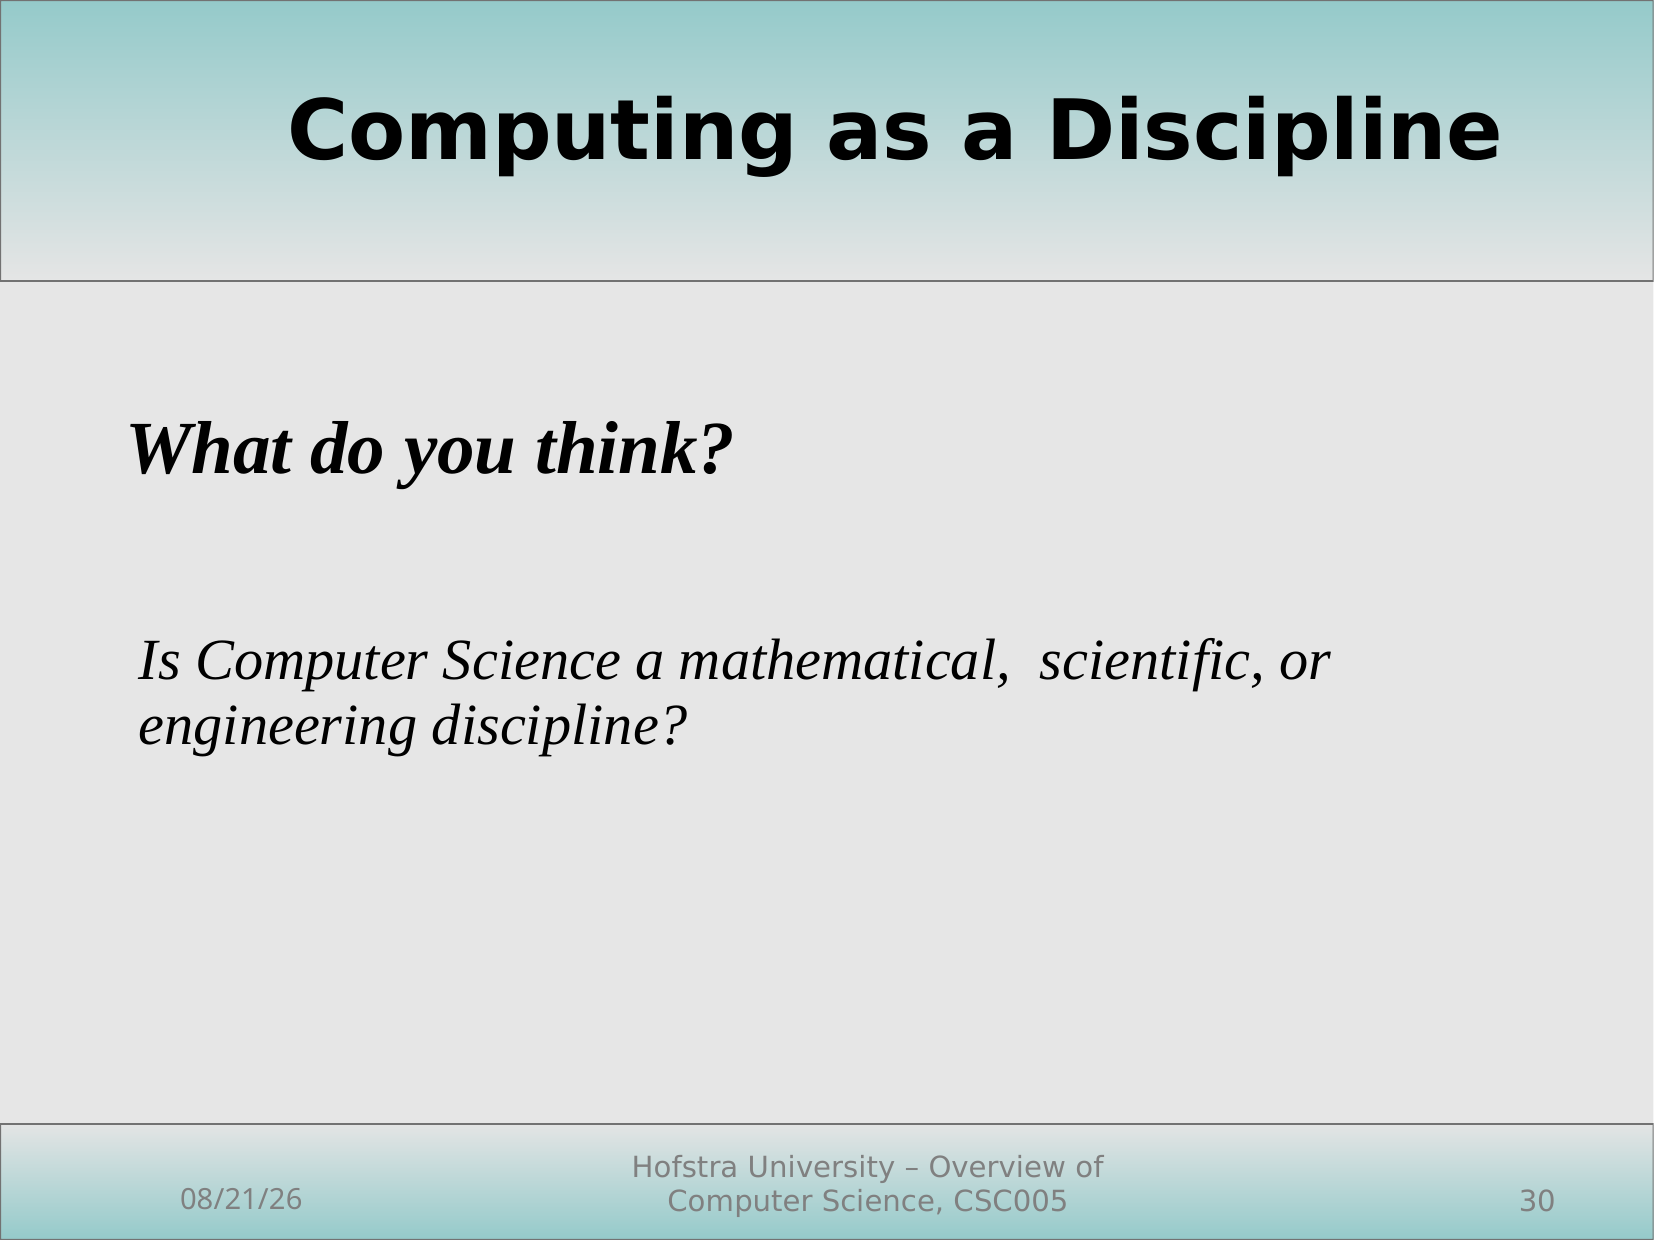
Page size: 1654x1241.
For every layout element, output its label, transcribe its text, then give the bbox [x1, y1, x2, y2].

title Computing as a Discipline [151, 27, 1640, 235]
text_box What do you think? [110, 399, 1475, 499]
text_box Is Computer Science a mathematical, scientific, or engineering discipline? [124, 619, 1461, 765]
